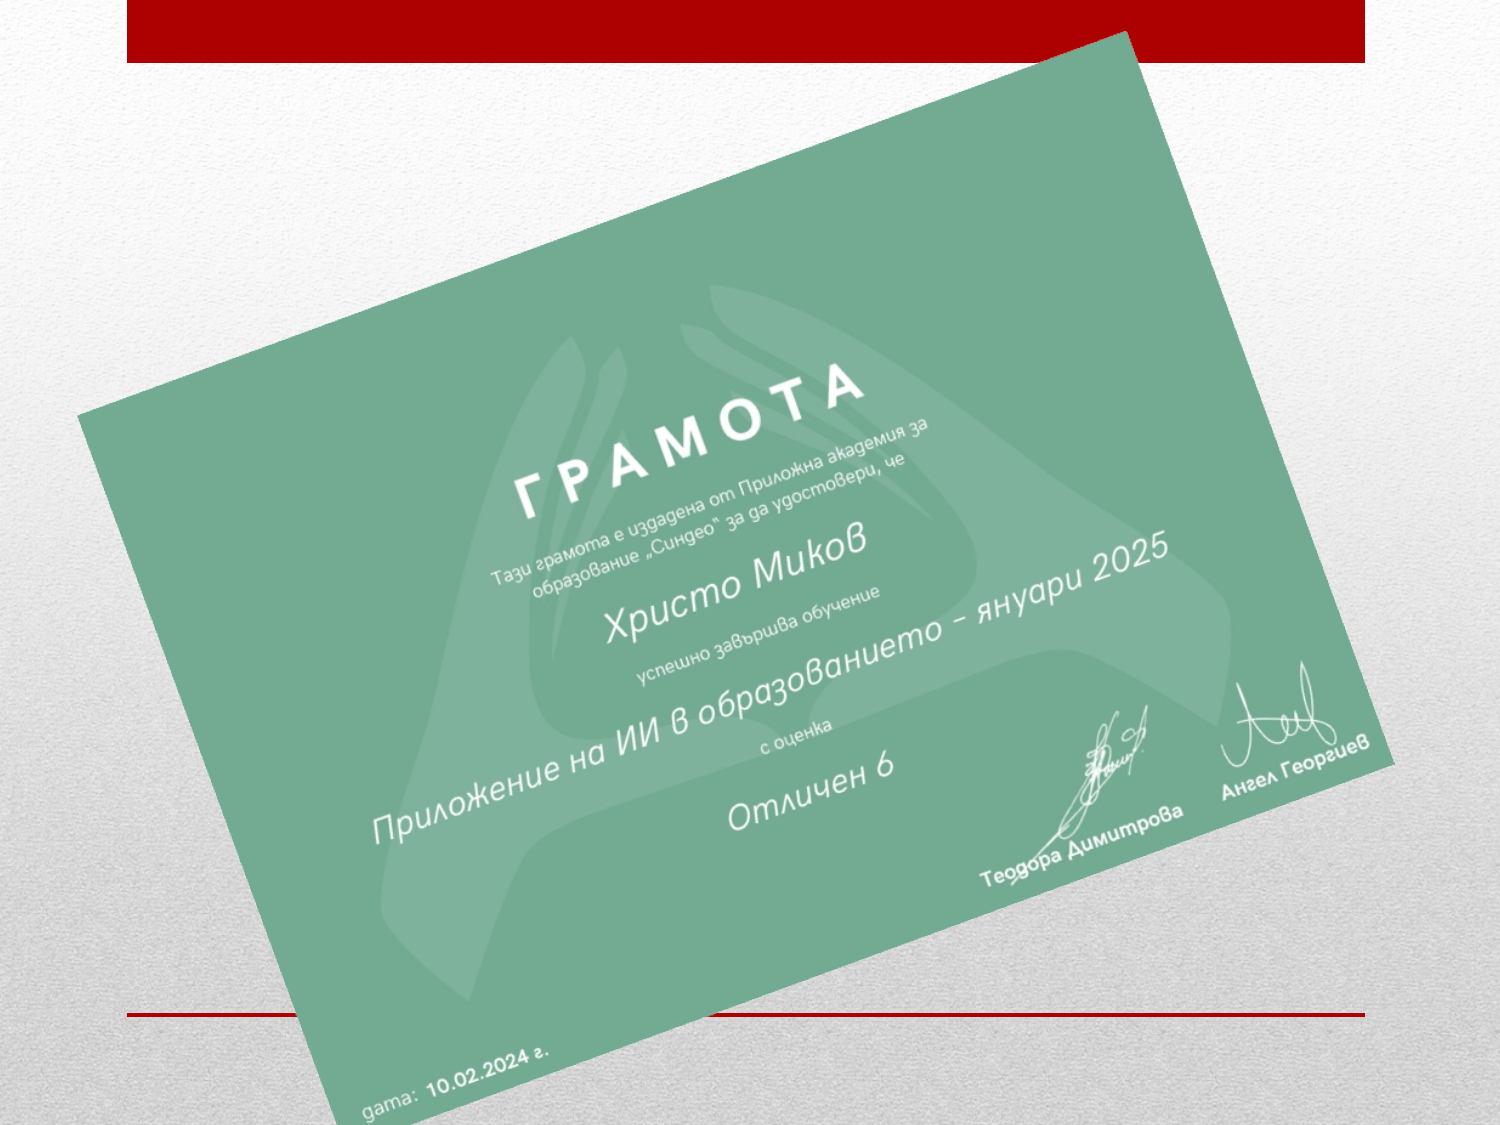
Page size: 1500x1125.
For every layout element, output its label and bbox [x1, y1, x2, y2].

picture [76, 31, 1395, 1125]
